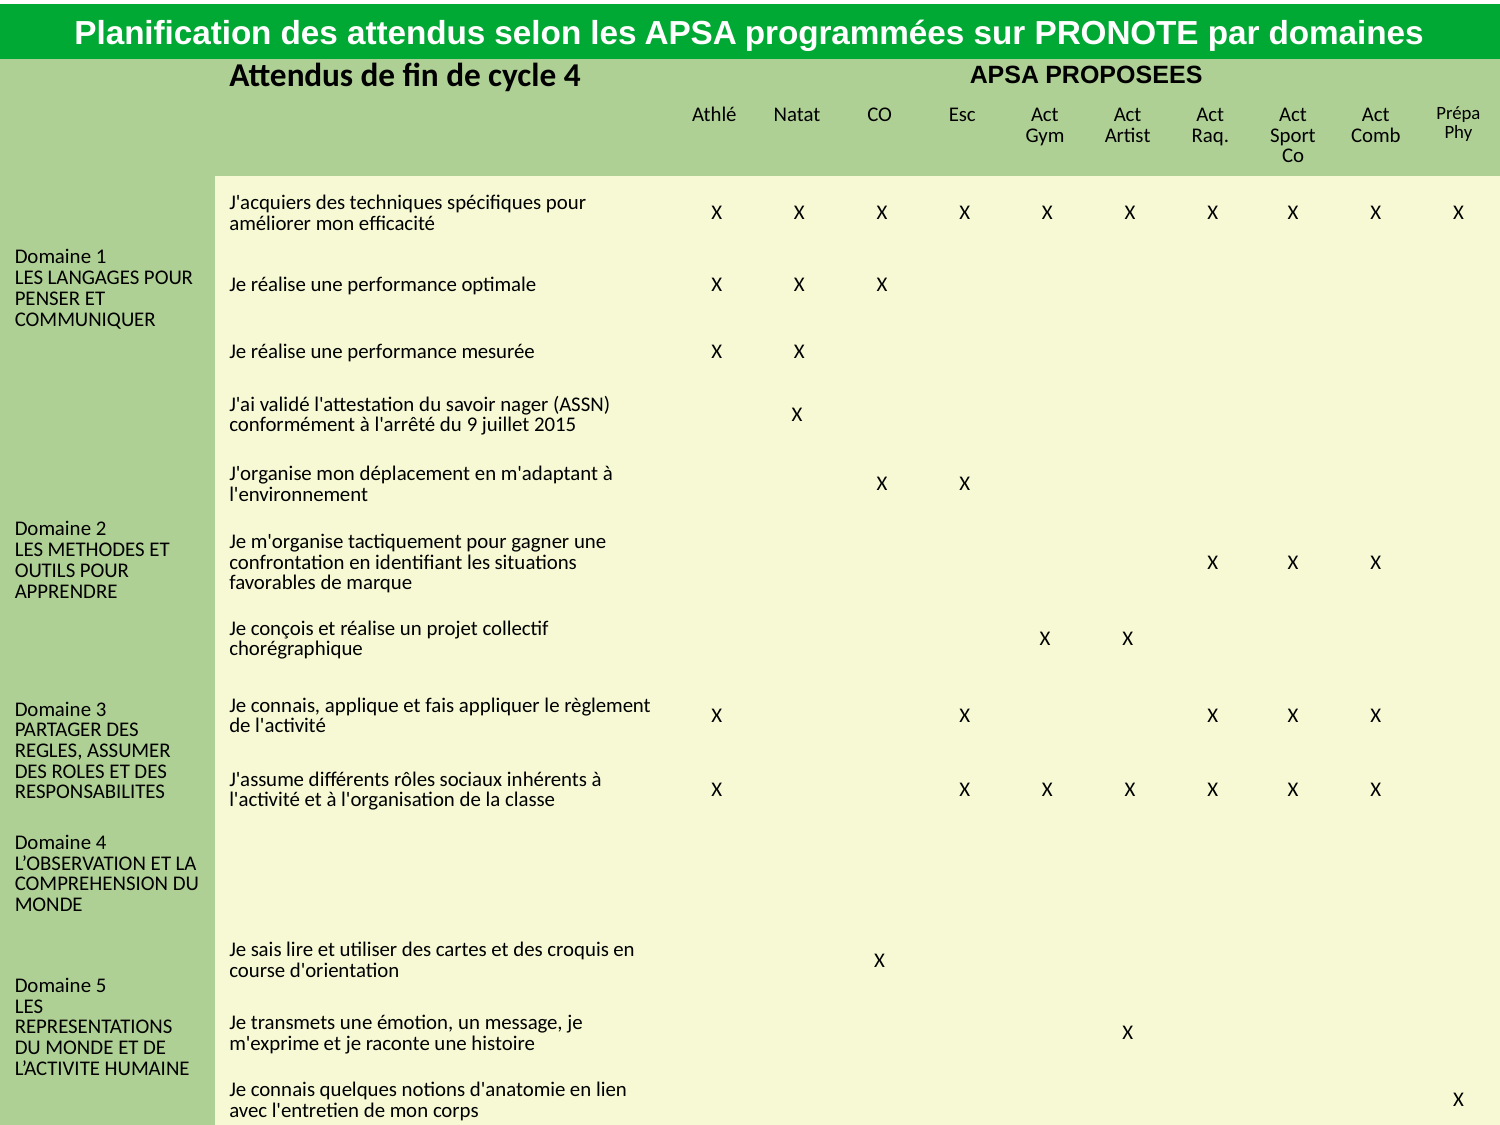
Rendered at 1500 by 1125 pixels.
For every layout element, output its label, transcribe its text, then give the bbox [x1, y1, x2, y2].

table_cell Domaine 1 LES LANGAGES POUR PENSER ET COMMUNIQUER [0, 176, 215, 446]
table_cell [1417, 320, 1500, 387]
table_cell X [838, 176, 921, 254]
table_cell X [921, 756, 1004, 827]
table_cell Je sais lire et utiliser des cartes et des croquis en course d'orientation [215, 924, 673, 1000]
table_cell [1086, 320, 1169, 387]
table_cell [1169, 446, 1252, 525]
table_cell X [1252, 525, 1334, 602]
table_cell [1252, 446, 1334, 525]
table_cell X [838, 254, 921, 320]
table_cell [756, 924, 838, 1000]
table_cell X [1169, 756, 1252, 827]
table_cell [673, 924, 756, 1000]
table_cell X [1169, 176, 1252, 254]
table_cell [1417, 446, 1500, 525]
table_cell [1417, 525, 1500, 602]
table_cell [756, 1070, 838, 1125]
table_cell Natat [756, 99, 838, 176]
table_cell [1086, 254, 1169, 320]
table_cell Domaine 2 LES METHODES ET OUTILS POUR APPRENDRE [0, 446, 215, 678]
table_cell [673, 827, 756, 924]
table_cell [673, 446, 756, 525]
table_cell [756, 756, 838, 827]
table_cell Domaine 4 L’OBSERVATION ET LA COMPREHENSION DU MONDE [0, 827, 215, 924]
table_cell [756, 678, 838, 756]
table_cell [1086, 924, 1169, 1000]
table_cell [1334, 320, 1417, 387]
table_cell X [1334, 525, 1417, 602]
table_cell [1004, 387, 1086, 446]
table_cell [1004, 678, 1086, 756]
table_cell [1169, 827, 1252, 924]
table_cell X [1004, 602, 1086, 678]
table_cell [1004, 1000, 1086, 1070]
table_cell [1169, 602, 1252, 678]
table_cell [1334, 387, 1417, 446]
table_cell [1004, 827, 1086, 924]
table_cell [1417, 756, 1500, 827]
table_cell Act Artist [1086, 99, 1169, 176]
table_cell [921, 827, 1004, 924]
table_cell [1004, 924, 1086, 1000]
table_cell X [756, 320, 838, 387]
table_cell [1252, 320, 1334, 387]
table_cell [673, 525, 756, 602]
table_cell [838, 1000, 921, 1070]
table_cell [1169, 1070, 1252, 1125]
table_cell [1004, 525, 1086, 602]
table_cell [1334, 254, 1417, 320]
table_cell X [1086, 602, 1169, 678]
table_cell Je conçois et réalise un projet collectif chorégraphique [215, 602, 673, 678]
table_cell Je connais quelques notions d'anatomie en lien avec l'entretien de mon corps [215, 1070, 673, 1125]
table_cell X [756, 254, 838, 320]
table_cell [1169, 320, 1252, 387]
table_cell [1417, 924, 1500, 1000]
table_cell X [1417, 176, 1500, 254]
table_cell X [1334, 176, 1417, 254]
table_cell [1252, 1000, 1334, 1070]
table_cell [1004, 1070, 1086, 1125]
text_box Planification des attendus selon les APSA programmées sur PRONOTE par domaines [0, 4, 1500, 59]
table_cell [838, 678, 921, 756]
table_cell [1252, 387, 1334, 446]
table_header [0, 59, 215, 176]
table_cell [838, 320, 921, 387]
table_cell X [1086, 1000, 1169, 1070]
table_cell X [1252, 176, 1334, 254]
table_cell [921, 525, 1004, 602]
table_cell [1252, 827, 1334, 924]
table_cell X [673, 254, 756, 320]
table_cell [1086, 678, 1169, 756]
table_cell Act Sport Co [1252, 99, 1334, 176]
table_cell [1334, 1000, 1417, 1070]
table_cell Je transmets une émotion, un message, je m'exprime et je raconte une histoire [215, 1000, 673, 1070]
table_cell [1086, 827, 1169, 924]
table_cell Domaine 5 LES REPRESENTATIONS DU MONDE ET DE L’ACTIVITE HUMAINE [0, 924, 215, 1125]
table_cell [1169, 387, 1252, 446]
table_cell X [673, 678, 756, 756]
table_cell [921, 602, 1004, 678]
table_cell J'ai validé l'attestation du savoir nager (ASSN) conformément à l'arrêté du 9 juillet 2015 [215, 387, 673, 446]
table_cell [756, 602, 838, 678]
table_cell [921, 924, 1004, 1000]
table_cell J'assume différents rôles sociaux inhérents à l'activité et à l'organisation de la classe [215, 756, 673, 827]
table_cell X [921, 176, 1004, 254]
table_cell [1004, 446, 1086, 525]
table_cell [1086, 1070, 1169, 1125]
table_cell [756, 525, 838, 602]
table_header Attendus de fin de cycle 4 [215, 59, 673, 176]
table_cell [1169, 924, 1252, 1000]
table_cell Je réalise une performance mesurée [215, 320, 673, 387]
table_cell X [1334, 678, 1417, 756]
table_cell X [1417, 1070, 1500, 1125]
table_cell [1334, 602, 1417, 678]
table_cell X [756, 176, 838, 254]
table_cell Je réalise une performance optimale [215, 254, 673, 320]
table_cell X [673, 756, 756, 827]
table_cell X [673, 176, 756, 254]
table_cell [921, 387, 1004, 446]
table_cell Prépa Phy [1417, 99, 1500, 176]
table_cell [1169, 254, 1252, 320]
table_cell X [1169, 525, 1252, 602]
table_cell [1334, 1070, 1417, 1125]
table_cell [756, 1000, 838, 1070]
table_cell [1252, 1070, 1334, 1125]
table_cell [756, 827, 838, 924]
table_cell [1252, 254, 1334, 320]
table_cell X [1086, 176, 1169, 254]
table_cell X [838, 924, 921, 1000]
table_cell [1004, 254, 1086, 320]
table_cell [1086, 446, 1169, 525]
table_header APSA PROPOSEES [673, 59, 1500, 99]
table_cell [1252, 602, 1334, 678]
table_cell CO [838, 99, 921, 176]
table_cell [1086, 387, 1169, 446]
table_cell [838, 387, 921, 446]
table_cell J'organise mon déplacement en m'adaptant à l'environnement [215, 446, 673, 525]
table_cell Je m'organise tactiquement pour gagner une confrontation en identifiant les situations favorables de marque [215, 525, 673, 602]
table_cell Act Comb [1334, 99, 1417, 176]
table_cell [1417, 1000, 1500, 1070]
table_cell X [1086, 756, 1169, 827]
table_cell [1417, 678, 1500, 756]
table_cell X [1169, 678, 1252, 756]
table_cell [1417, 827, 1500, 924]
table_cell Act Gym [1004, 99, 1086, 176]
table_cell X [1004, 756, 1086, 827]
table_cell [1252, 924, 1334, 1000]
table_cell [1417, 602, 1500, 678]
table_cell X [1252, 756, 1334, 827]
table_cell [1334, 827, 1417, 924]
table_cell X [1252, 678, 1334, 756]
table_cell X [1004, 176, 1086, 254]
table_cell [838, 827, 921, 924]
table_cell Athlé [673, 99, 756, 176]
table_cell [1417, 254, 1500, 320]
table_cell X [756, 387, 838, 446]
table_cell [838, 1070, 921, 1125]
table_cell [838, 756, 921, 827]
table_cell [1169, 1000, 1252, 1070]
table_cell [1086, 525, 1169, 602]
table_cell [673, 602, 756, 678]
table_cell [1334, 924, 1417, 1000]
table_cell Esc [921, 99, 1004, 176]
table_cell [1334, 446, 1417, 525]
table_cell [756, 446, 838, 525]
table_cell [673, 1070, 756, 1125]
table_cell X [921, 446, 1004, 525]
table_cell [1417, 387, 1500, 446]
table_cell X [673, 320, 756, 387]
table_cell [838, 602, 921, 678]
table_cell X [838, 446, 921, 525]
table_cell Act Raq. [1169, 99, 1252, 176]
table_cell [921, 254, 1004, 320]
table_cell [673, 387, 756, 446]
table_cell X [921, 678, 1004, 756]
table_cell [921, 1000, 1004, 1070]
table_cell Je connais, applique et fais appliquer le règlement de l'activité [215, 678, 673, 756]
table_cell X [1334, 756, 1417, 827]
table_cell Domaine 3 PARTAGER DES REGLES, ASSUMER DES ROLES ET DES RESPONSABILITES [0, 678, 215, 827]
table_cell [921, 1070, 1004, 1125]
table_cell [838, 525, 921, 602]
table_cell [921, 320, 1004, 387]
table_cell [215, 827, 673, 924]
table_cell [1004, 320, 1086, 387]
table_cell J'acquiers des techniques spécifiques pour améliorer mon efficacité [215, 176, 673, 254]
table_cell [673, 1000, 756, 1070]
